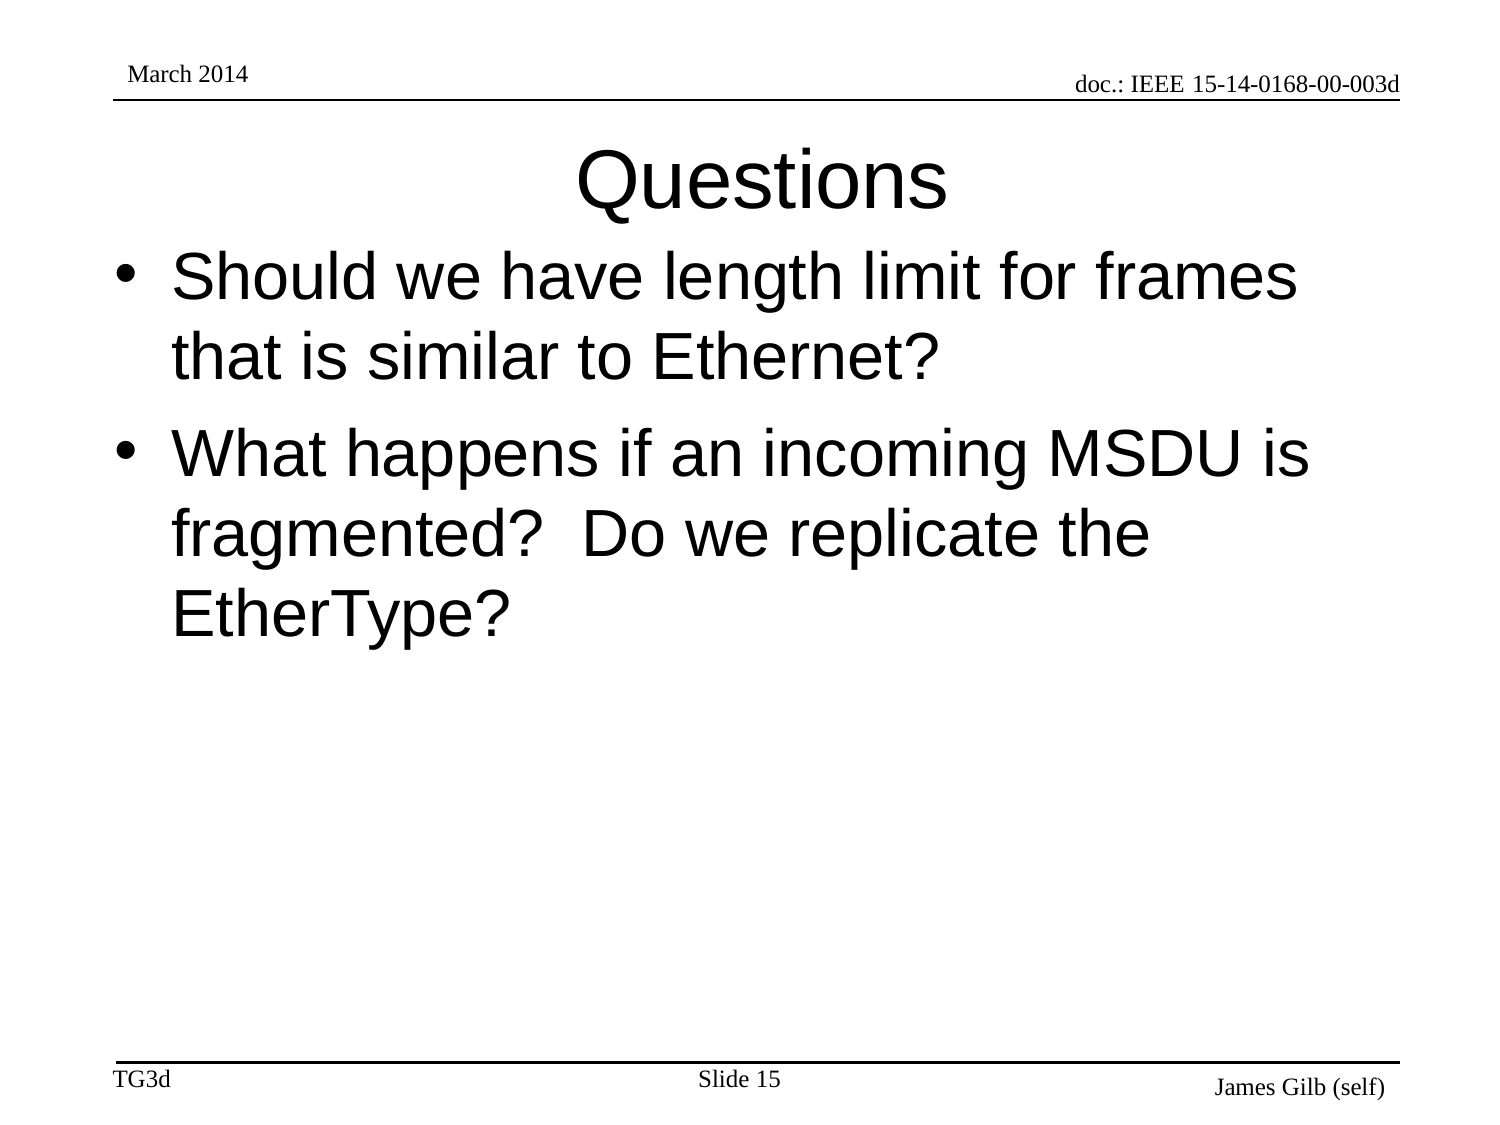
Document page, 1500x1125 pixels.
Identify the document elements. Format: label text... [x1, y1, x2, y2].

title Questions [125, 112, 1401, 238]
list Should we have length limit for frames that is similar to Ethernet? What happens if an incoming MSDU is fragmented? Do we replicate the EtherType? [99, 224, 1375, 1026]
